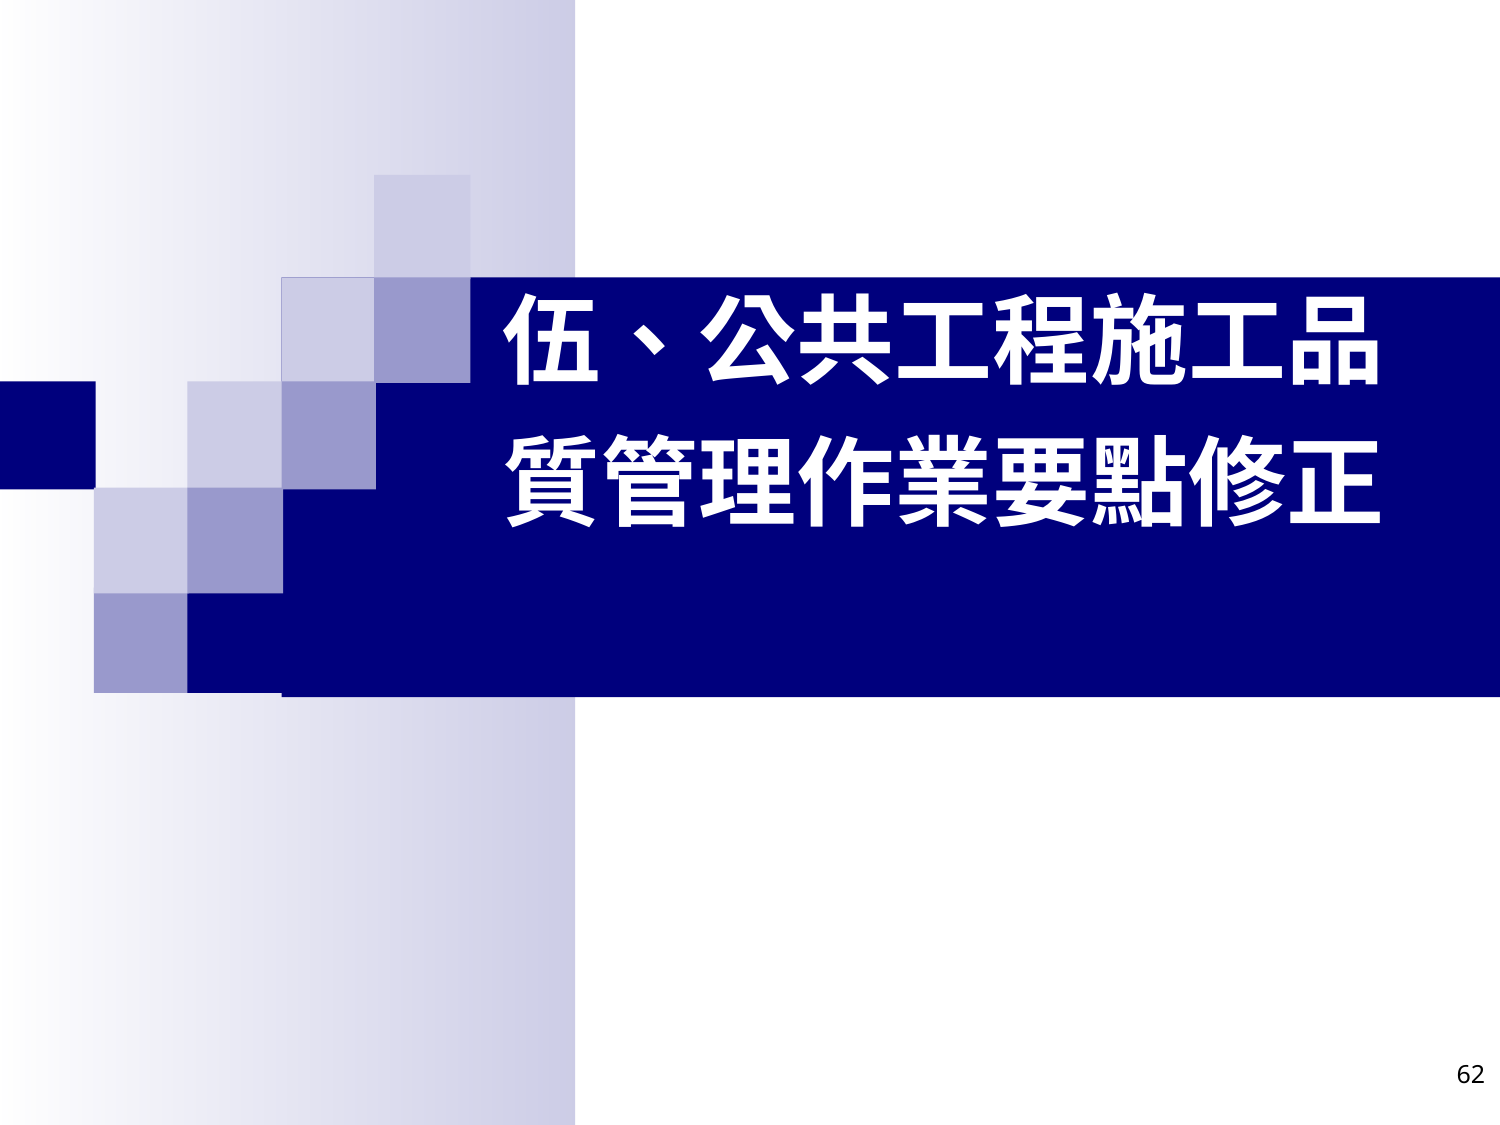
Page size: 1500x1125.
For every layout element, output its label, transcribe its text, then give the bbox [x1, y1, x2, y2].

title 伍、公共工程施工品質管理作業要點修正 [487, 292, 1476, 670]
text_box <number> [1149, 1025, 1500, 1101]
